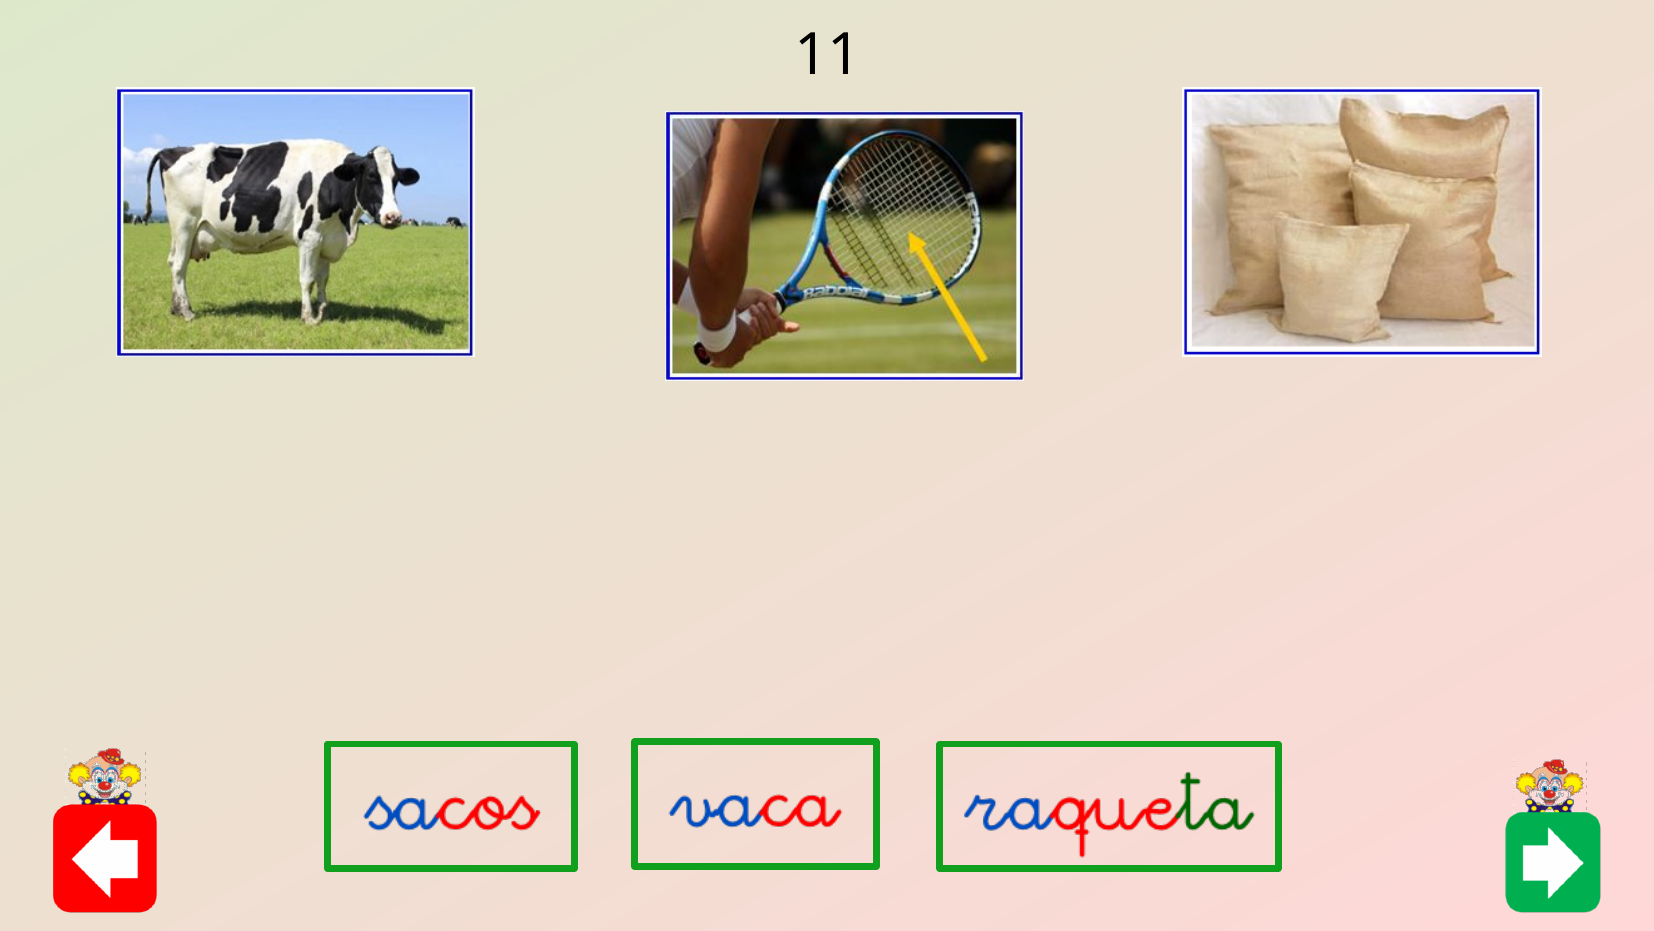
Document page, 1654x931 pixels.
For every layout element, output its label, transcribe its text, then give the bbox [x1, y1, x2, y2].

picture [116, 87, 475, 358]
picture [1505, 758, 1601, 913]
picture [330, 747, 571, 866]
picture [52, 747, 157, 913]
picture [637, 745, 873, 864]
picture [665, 111, 1024, 381]
picture [1182, 87, 1542, 358]
picture [943, 747, 1275, 866]
text_box 11 [779, 10, 910, 87]
